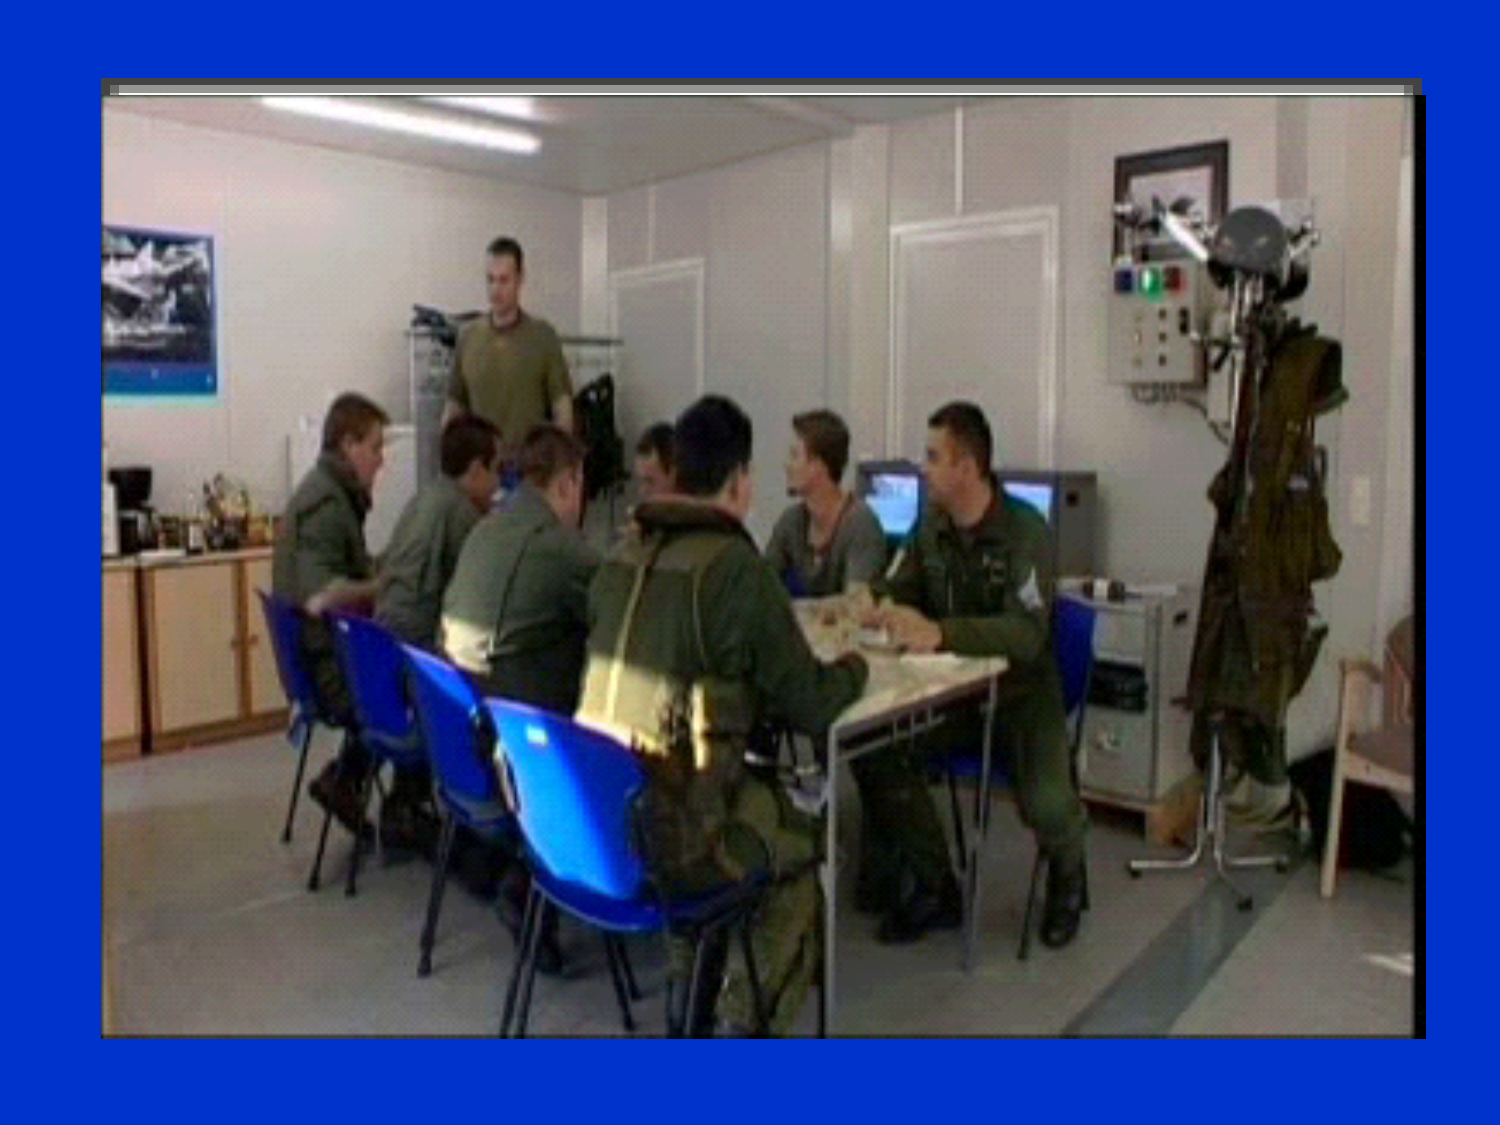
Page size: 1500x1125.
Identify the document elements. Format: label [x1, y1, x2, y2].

picture [101, 95, 1426, 1039]
text_box [100, 77, 1424, 1020]
